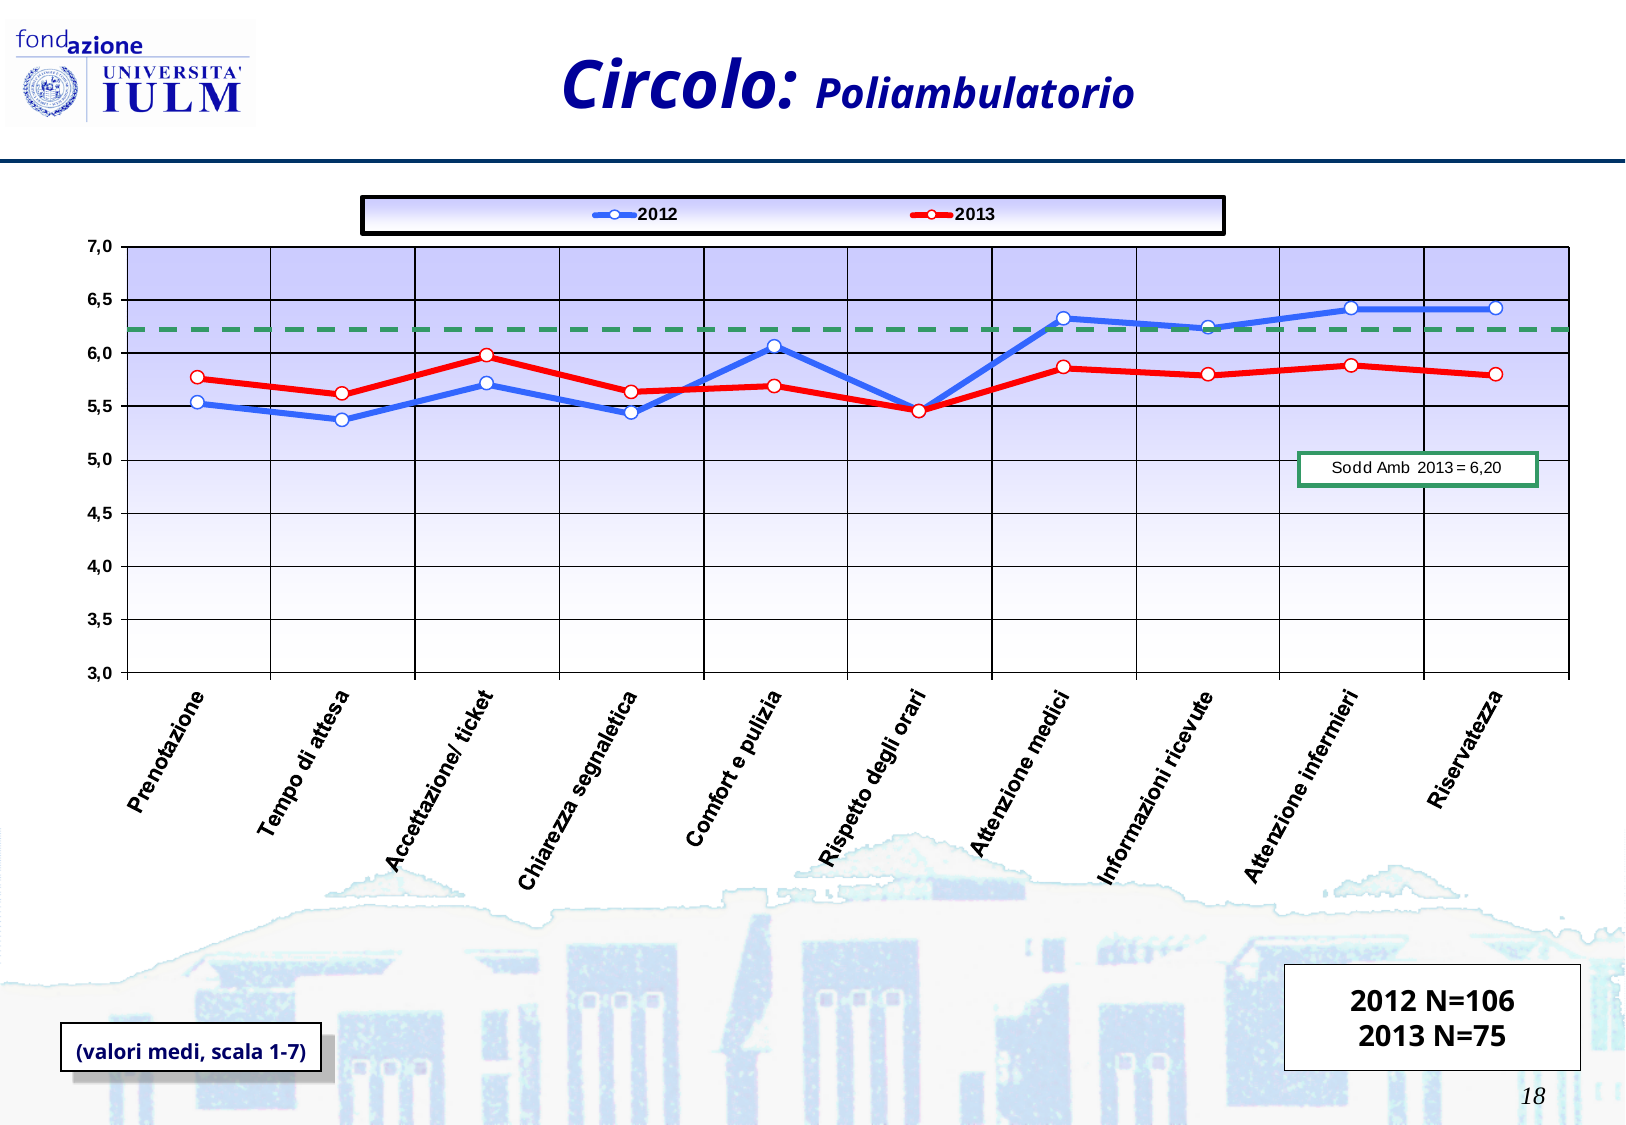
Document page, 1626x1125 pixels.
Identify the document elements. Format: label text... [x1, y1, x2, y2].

picture [5, 19, 256, 127]
picture [15, 184, 1593, 1059]
text_box Circolo: Poliambulatorio [304, 18, 1392, 144]
text_box (valori medi, scala 1-7) [61, 1023, 322, 1072]
text_box 2012 N=106 2013 N=75 [1284, 964, 1581, 1071]
